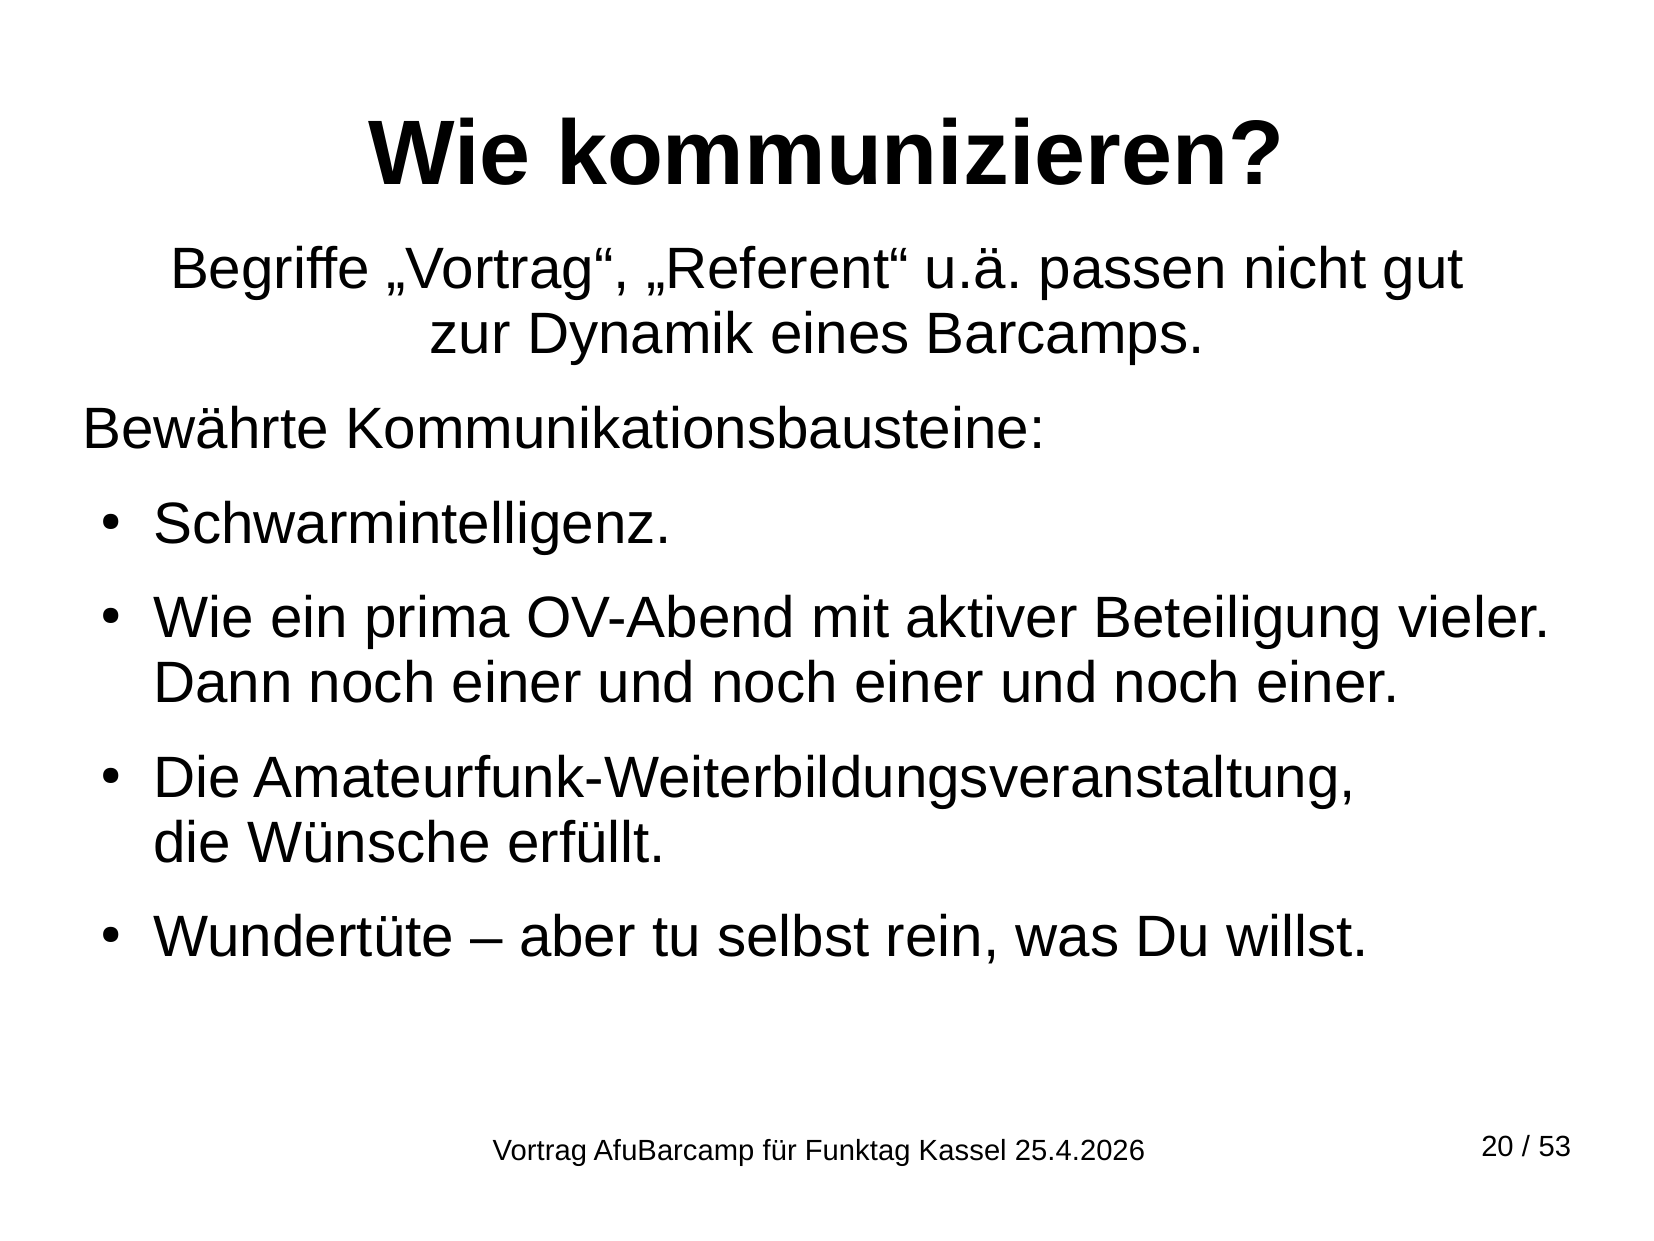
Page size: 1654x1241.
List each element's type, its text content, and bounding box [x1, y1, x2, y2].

list Begriffe „Vortrag“, „Referent“ u.ä. passen nicht gut zur Dynamik eines Barcamps. Bewährte Kommunikationsbausteine: Schwarmintelligenz. Wie ein prima OV-Abend mit aktiver Beteiligung vieler. Dann noch einer und noch einer und noch einer. Die Amateurfunk-Weiterbildungsveranstaltung, die Wünsche erfüllt. Wundertüte – aber tu selbst rein, was Du willst. [82, 236, 1571, 1016]
title Wie kommunizieren? [82, 49, 1571, 236]
